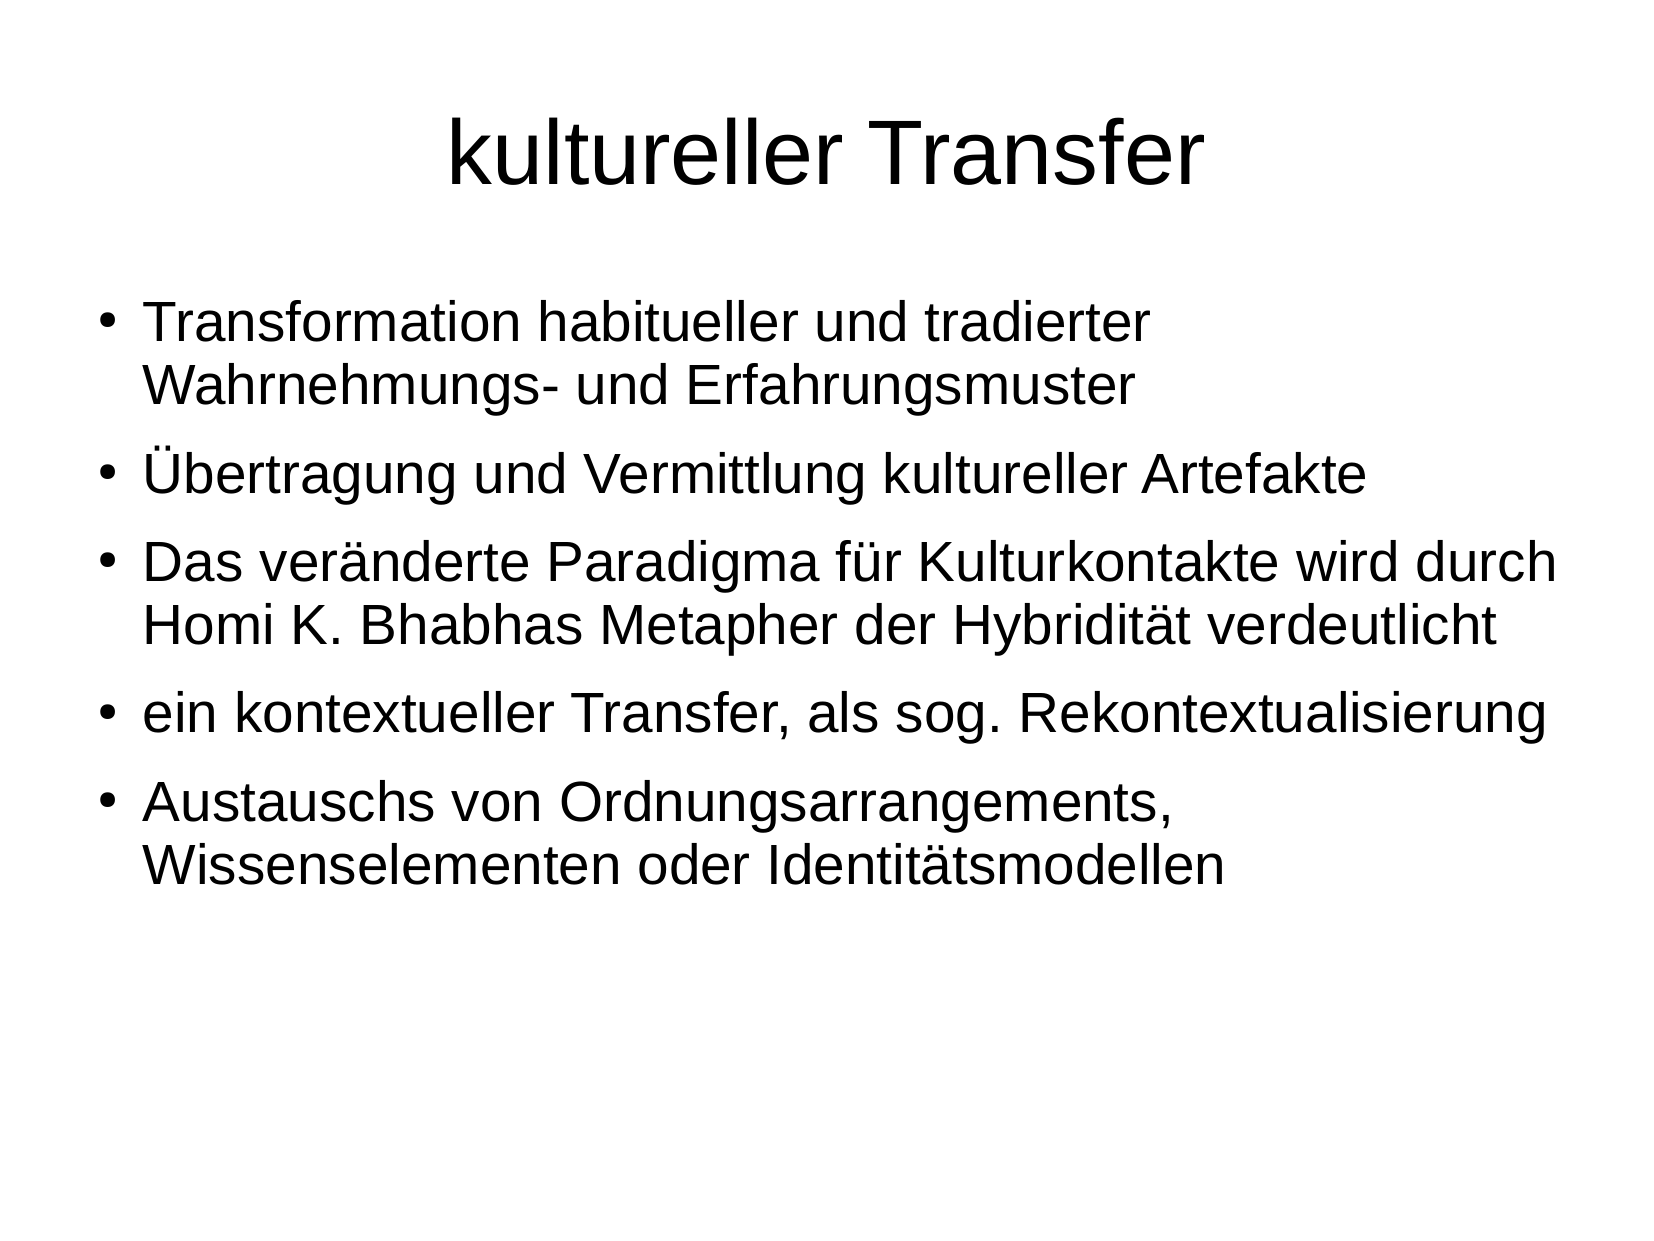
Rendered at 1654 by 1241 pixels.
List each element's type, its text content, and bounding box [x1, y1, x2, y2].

title kultureller Transfer [82, 49, 1571, 257]
list Transformation habitueller und tradierter Wahrnehmungs- und Erfahrungsmuster Übertragung und Vermittlung kultureller Artefakte Das veränderte Paradigma für Kulturkontakte wird durch Homi K. Bhabhas Metapher der Hybridität verdeutlicht ein kontextueller Transfer, als sog. Rekontextualisierung Austauschs von Ordnungsarrangements, Wissenselementen oder Identitätsmodellen [82, 290, 1571, 1010]
